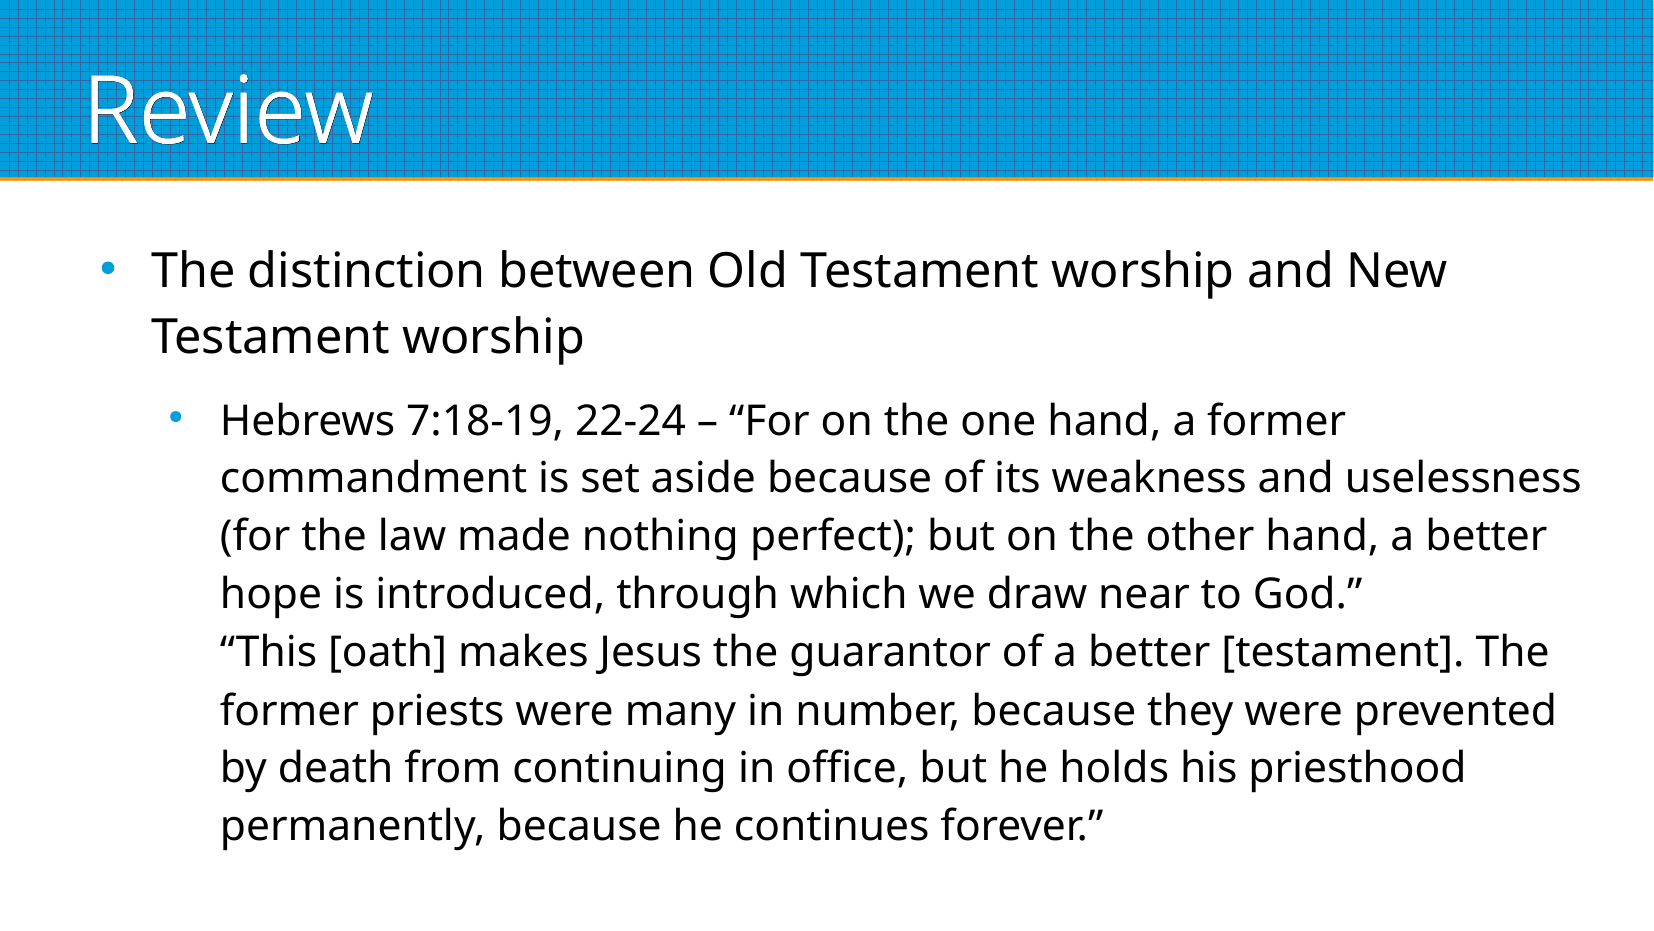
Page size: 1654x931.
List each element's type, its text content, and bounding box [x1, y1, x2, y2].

list The distinction between Old Testament worship and New Testament worship Hebrews 7:18-19, 22-24 – “For on the one hand, a former commandment is set aside because of its weakness and uselessness (for the law made nothing perfect); but on the other hand, a better hope is introduced, through which we draw near to God.” “This [oath] makes Jesus the guarantor of a better [testament]. The former priests were many in number, because they were prevented by death from continuing in office, but he holds his priesthood permanently, because he continues forever.” [82, 236, 1613, 863]
title Review [82, 14, 1571, 171]
